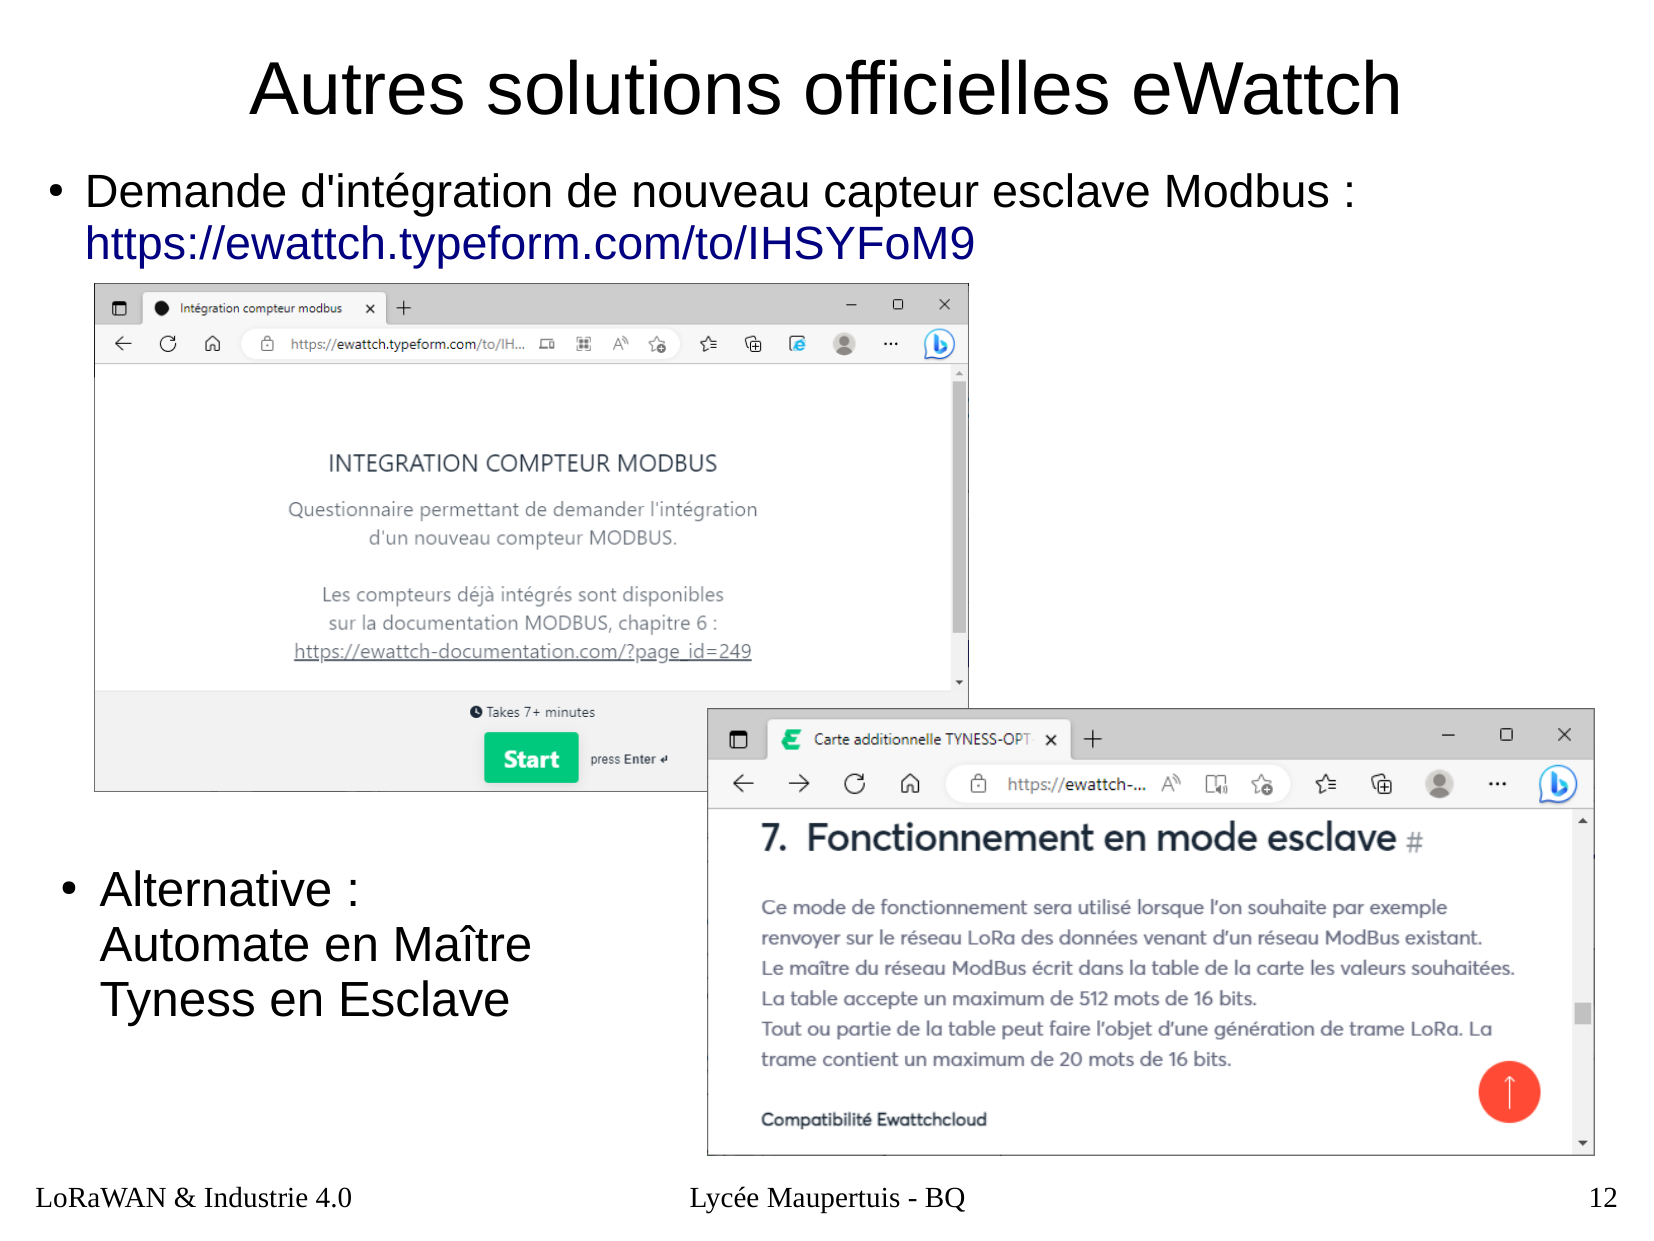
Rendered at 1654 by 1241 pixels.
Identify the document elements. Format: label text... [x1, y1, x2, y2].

list Alternative : Automate en Maître Tyness en Esclave [47, 862, 662, 1087]
list Demande d'intégration de nouveau capteur esclave Modbus : https://ewattch.typeform.com/to/IHSYFoM9 [35, 165, 1619, 272]
title Autres solutions officielles eWattch [35, 35, 1619, 142]
picture [94, 283, 1595, 1156]
